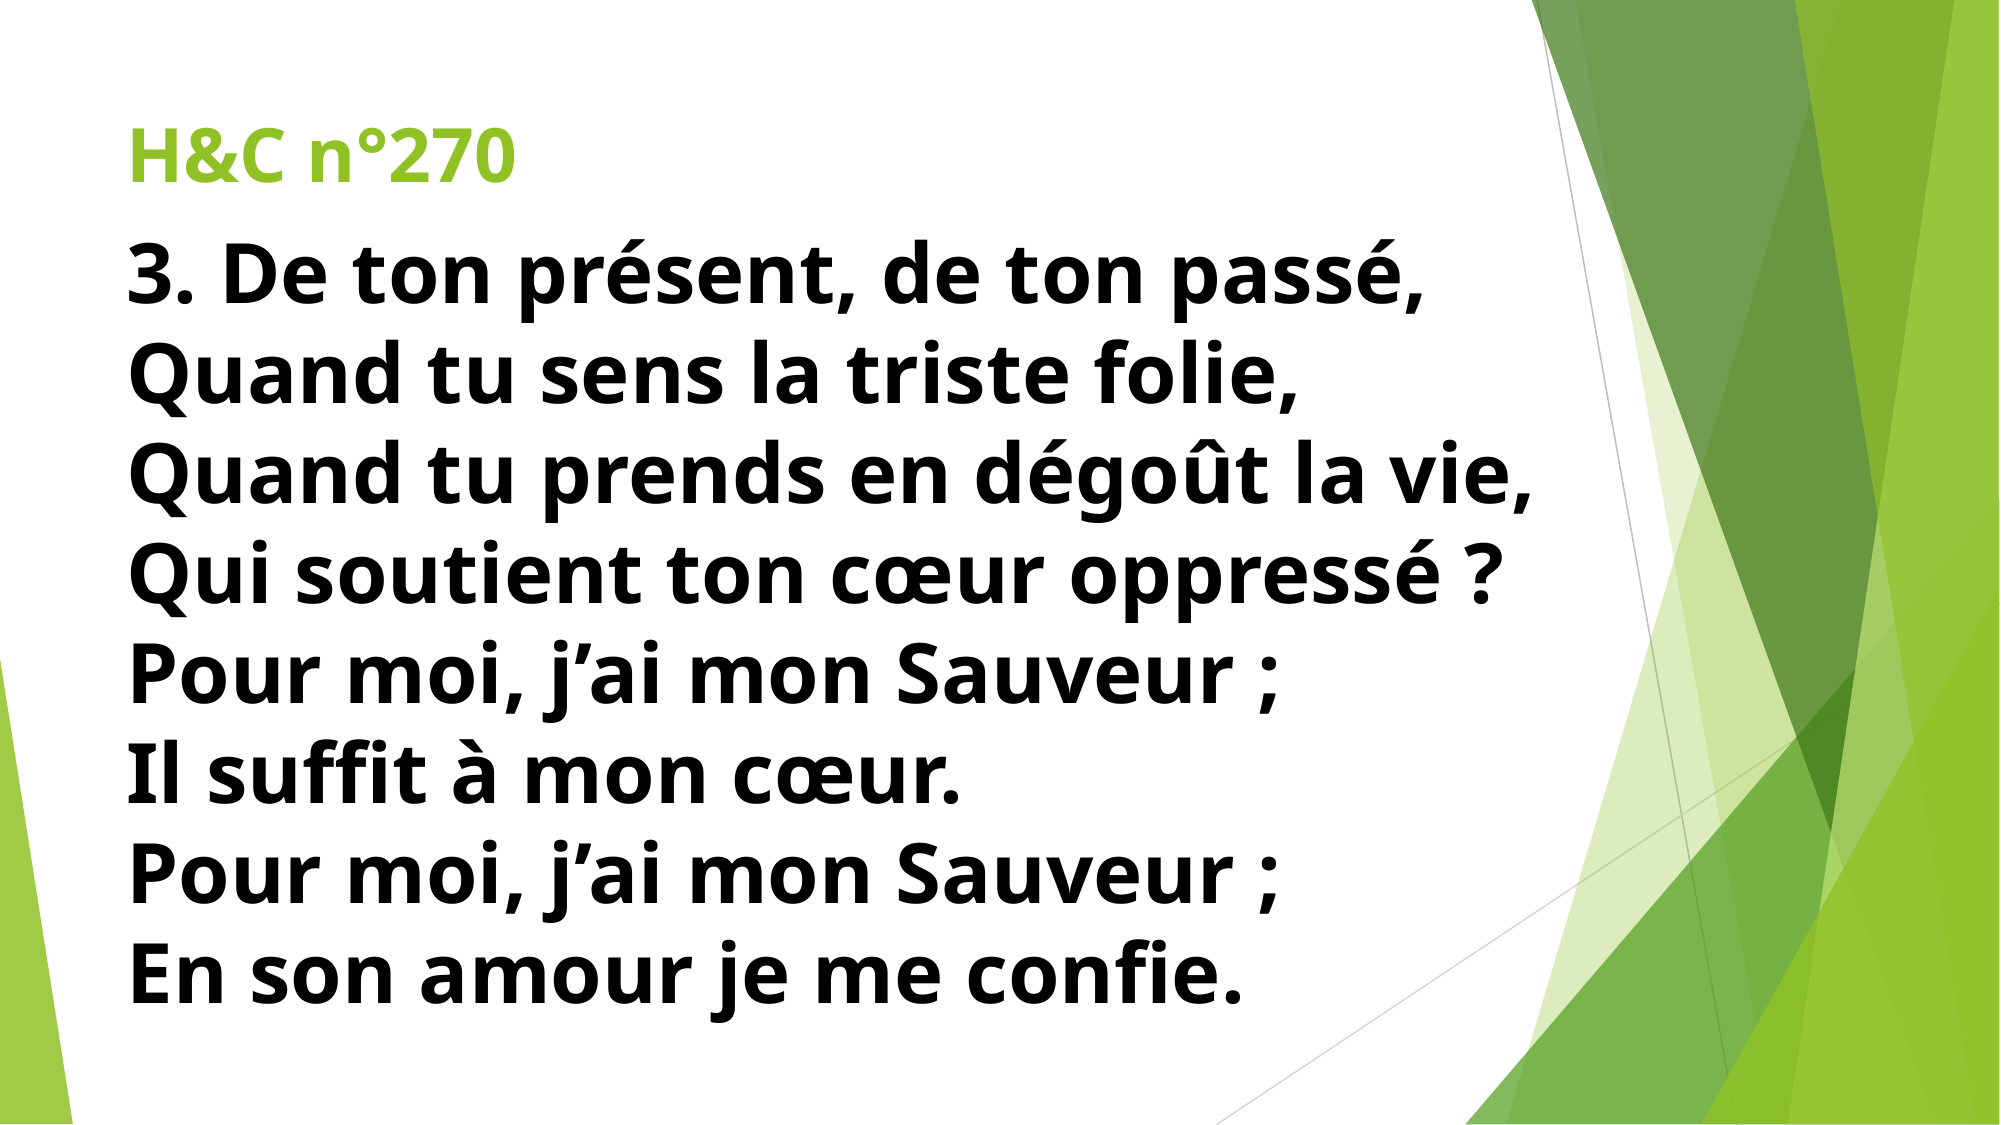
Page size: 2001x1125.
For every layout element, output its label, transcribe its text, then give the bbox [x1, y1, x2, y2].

text_box H&C n°270 [111, 99, 1522, 212]
text_box 3. De ton présent, de ton passé, Quand tu sens la triste folie, Quand tu prends en dégoût la vie, Qui soutient ton cœur oppressé ? Pour moi, j’ai mon Sauveur ; Il suffit à mon cœur. Pour moi, j’ai mon Sauveur ; En son amour je me confie. [111, 212, 1949, 1063]
